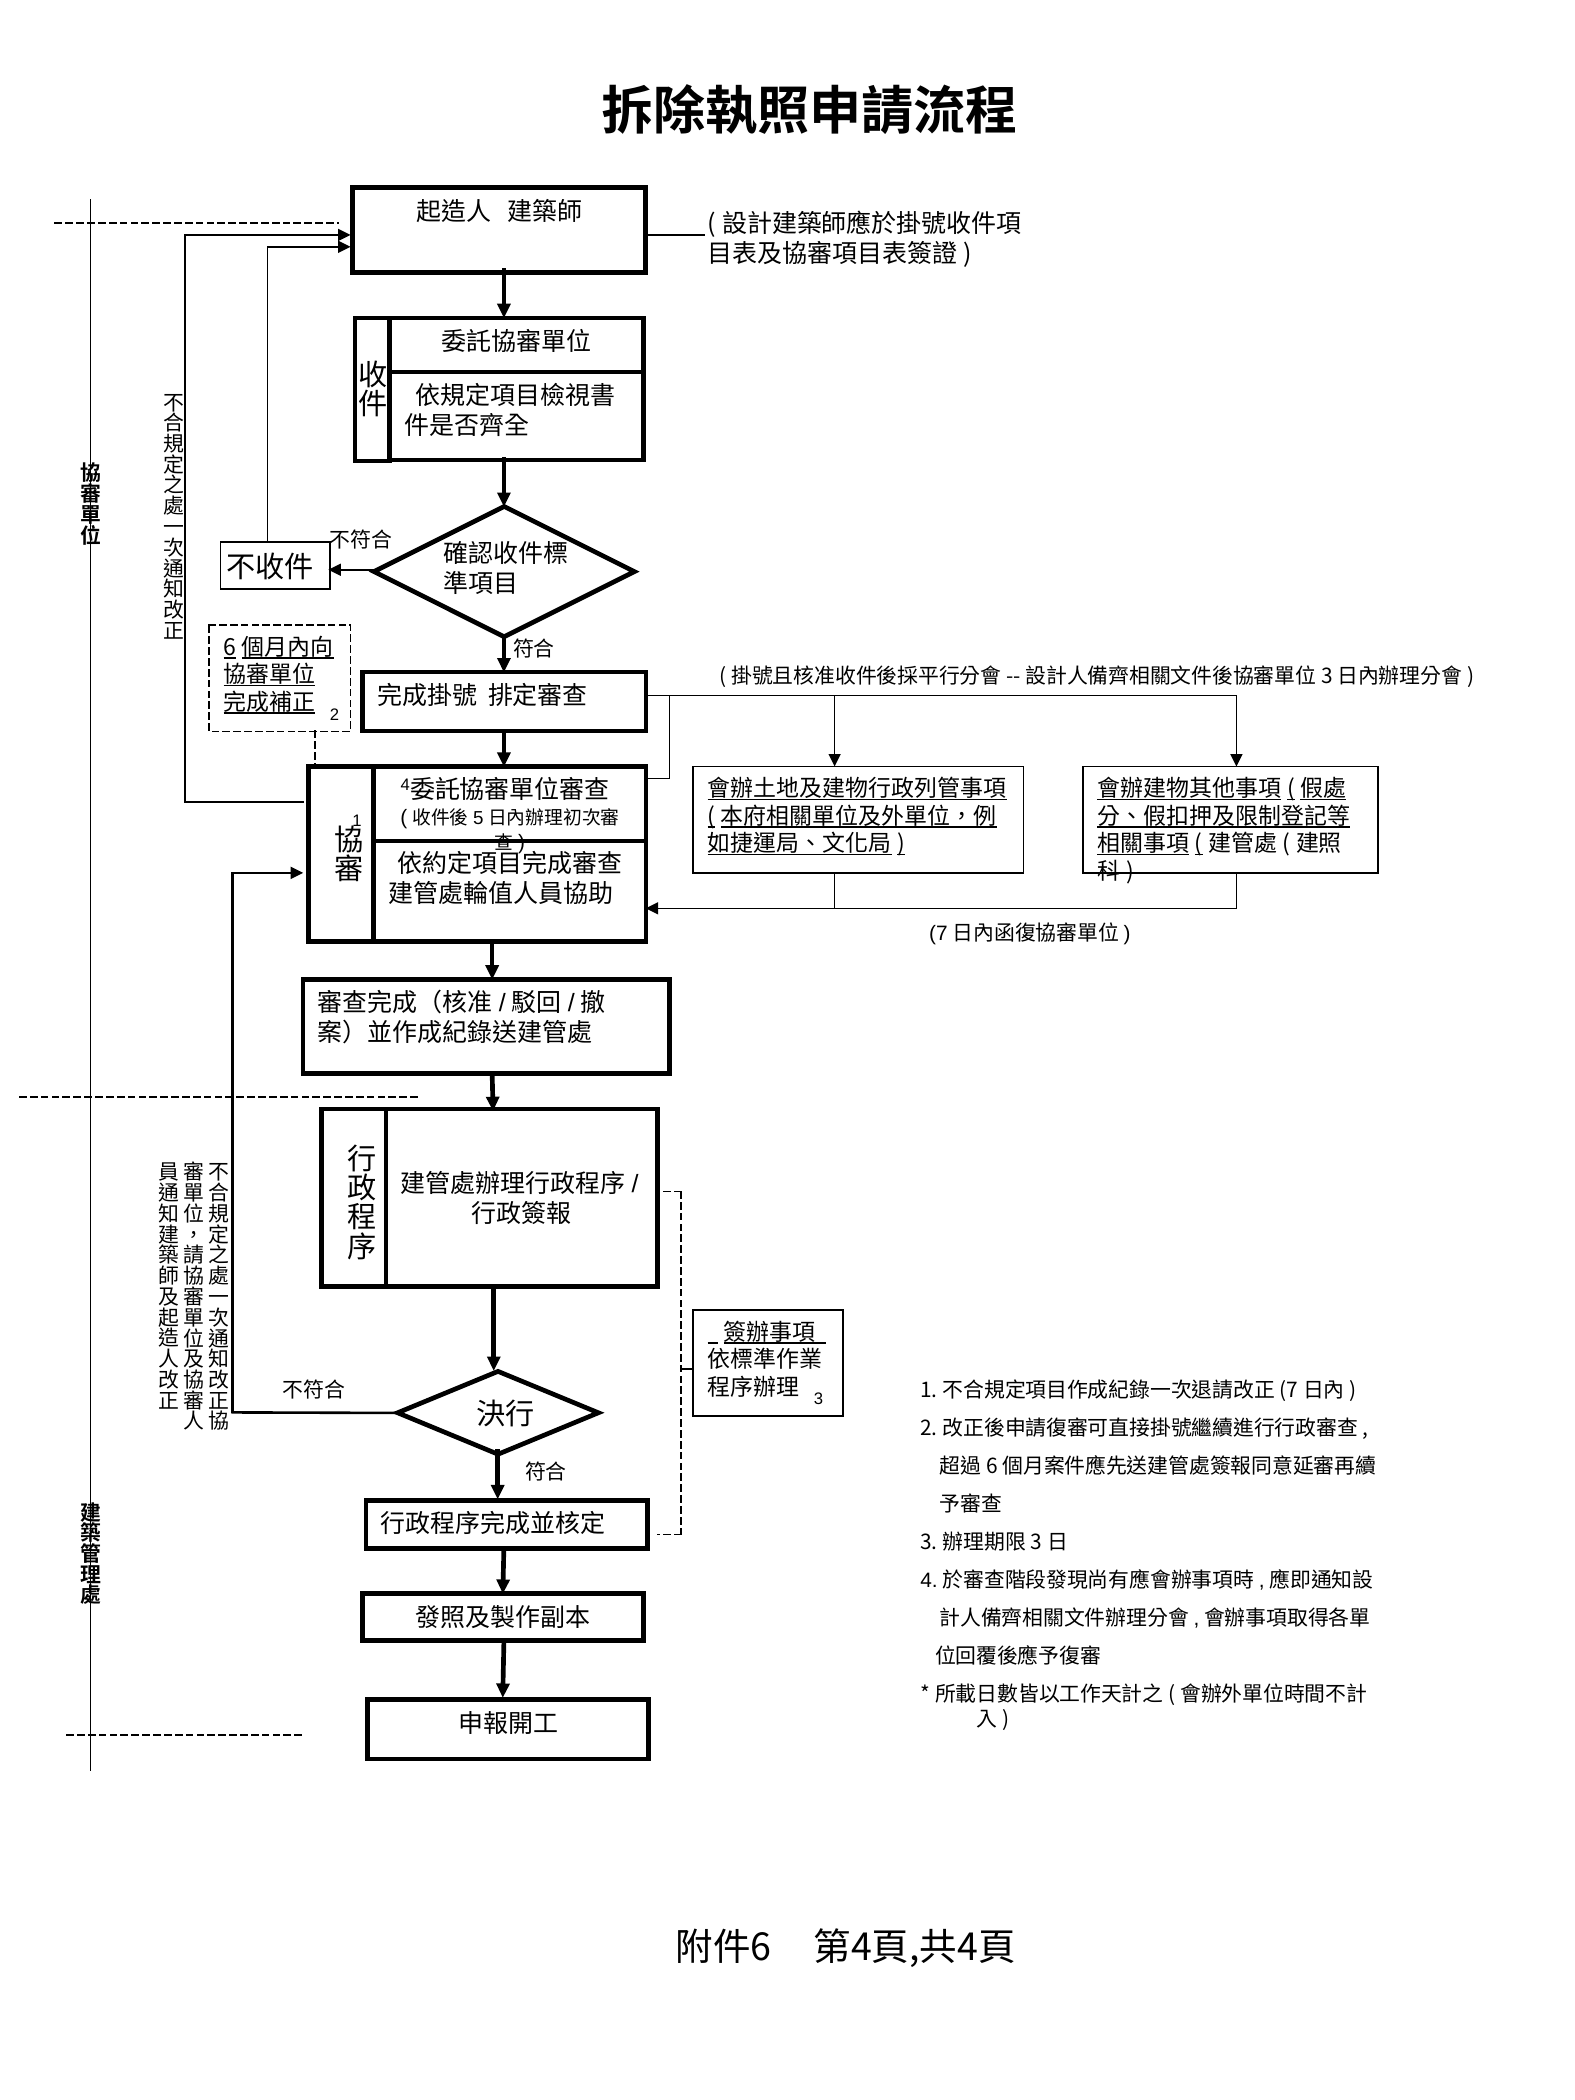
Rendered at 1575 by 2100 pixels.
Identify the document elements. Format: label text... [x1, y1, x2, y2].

text_box 委託協審單位 [390, 317, 644, 372]
text_box 會辦土地及建物行政列管事項(本府相關單位及外單位，例如捷運局、文化局) [692, 766, 1024, 873]
text_box 不收件 [220, 542, 331, 590]
text_box 1.不合規定項目作成紀錄一次退請改正(7日內) 2.改正後申請復審可直接掛號繼續進行行政審查, 超過6個月案件應先送建管處簽報同意延審再續 予審查 3.辦理期限3日 4.於審查階段發現尚有應會辦事項時,應即通知設 計人備齊相關文件辦理分會,會辦事項取得各單 位回覆後應予復審 *所載日數皆以工作天計之(會辦外單位時間不計入) [905, 1368, 1414, 1739]
text_box 4 [385, 766, 422, 803]
text_box 符合 [498, 627, 593, 669]
text_box 1 [337, 801, 373, 838]
text_box 委託協審單位審查 (收件後5日內辦理初次審查) [373, 766, 646, 841]
text_box 確認收件標準項目 [443, 537, 581, 598]
text_box 簽辦事項 依標準作業 程序辦理 [692, 1309, 843, 1417]
text_box 不符合 [267, 1369, 374, 1410]
text_box 發照及製作副本 [362, 1593, 644, 1641]
text_box (7日內函復協審單位) [929, 920, 1212, 984]
text_box 會辦建物其他事項(假處分、假扣押及限制登記等相關事項(建管處(建照科) [1082, 766, 1379, 873]
text_box 依約定項目完成審查 建管處輪值人員協助 [373, 841, 646, 942]
text_box (掛號且核准收件後採平行分會--設計人備齊相關文件後協審單位3日內辦理分會) [704, 655, 1497, 696]
text_box 行政程序 [321, 1109, 386, 1287]
text_box 拆除執照申請流程 [586, 69, 1178, 148]
text_box 審查完成（核准/駁回/撤案）並作成紀錄送建管處 [303, 979, 670, 1074]
text_box 依規定項目檢視書件是否齊全 [390, 372, 644, 461]
text_box 申報開工 [367, 1699, 649, 1759]
text_box 2 [315, 695, 351, 732]
text_box 6個月內向協審單位完成補正 [208, 624, 351, 732]
text_box 起造人 建築師 [352, 187, 646, 273]
text_box 收件 [354, 317, 390, 461]
text_box 不合規定之處一次通知改正協審單位，請協審單位及協審人員通知建築師及起造人改正 [95, 1146, 239, 1452]
text_box (設計建築師應於掛號收件項目表及協審項目表簽證) [692, 199, 1048, 275]
text_box 不符合 [315, 518, 422, 559]
text_box 決行 [440, 1395, 571, 1431]
text_box 不合規定之處一次通知改正 [138, 376, 184, 708]
text_box 協審 [308, 766, 373, 942]
text_box 行政程序完成並核定 [365, 1500, 648, 1549]
text_box 符合 [510, 1451, 617, 1492]
text_box 協審單位 [55, 447, 111, 684]
text_box 建築管理處 [55, 1486, 111, 1641]
text_box 3 [799, 1380, 835, 1417]
text_box 建管處辦理行政程序/行政簽報 [386, 1109, 658, 1287]
text_box 完成掛號 排定審查 [362, 672, 646, 731]
text_box 不合規定之處一次通知改正 [186, 376, 194, 708]
